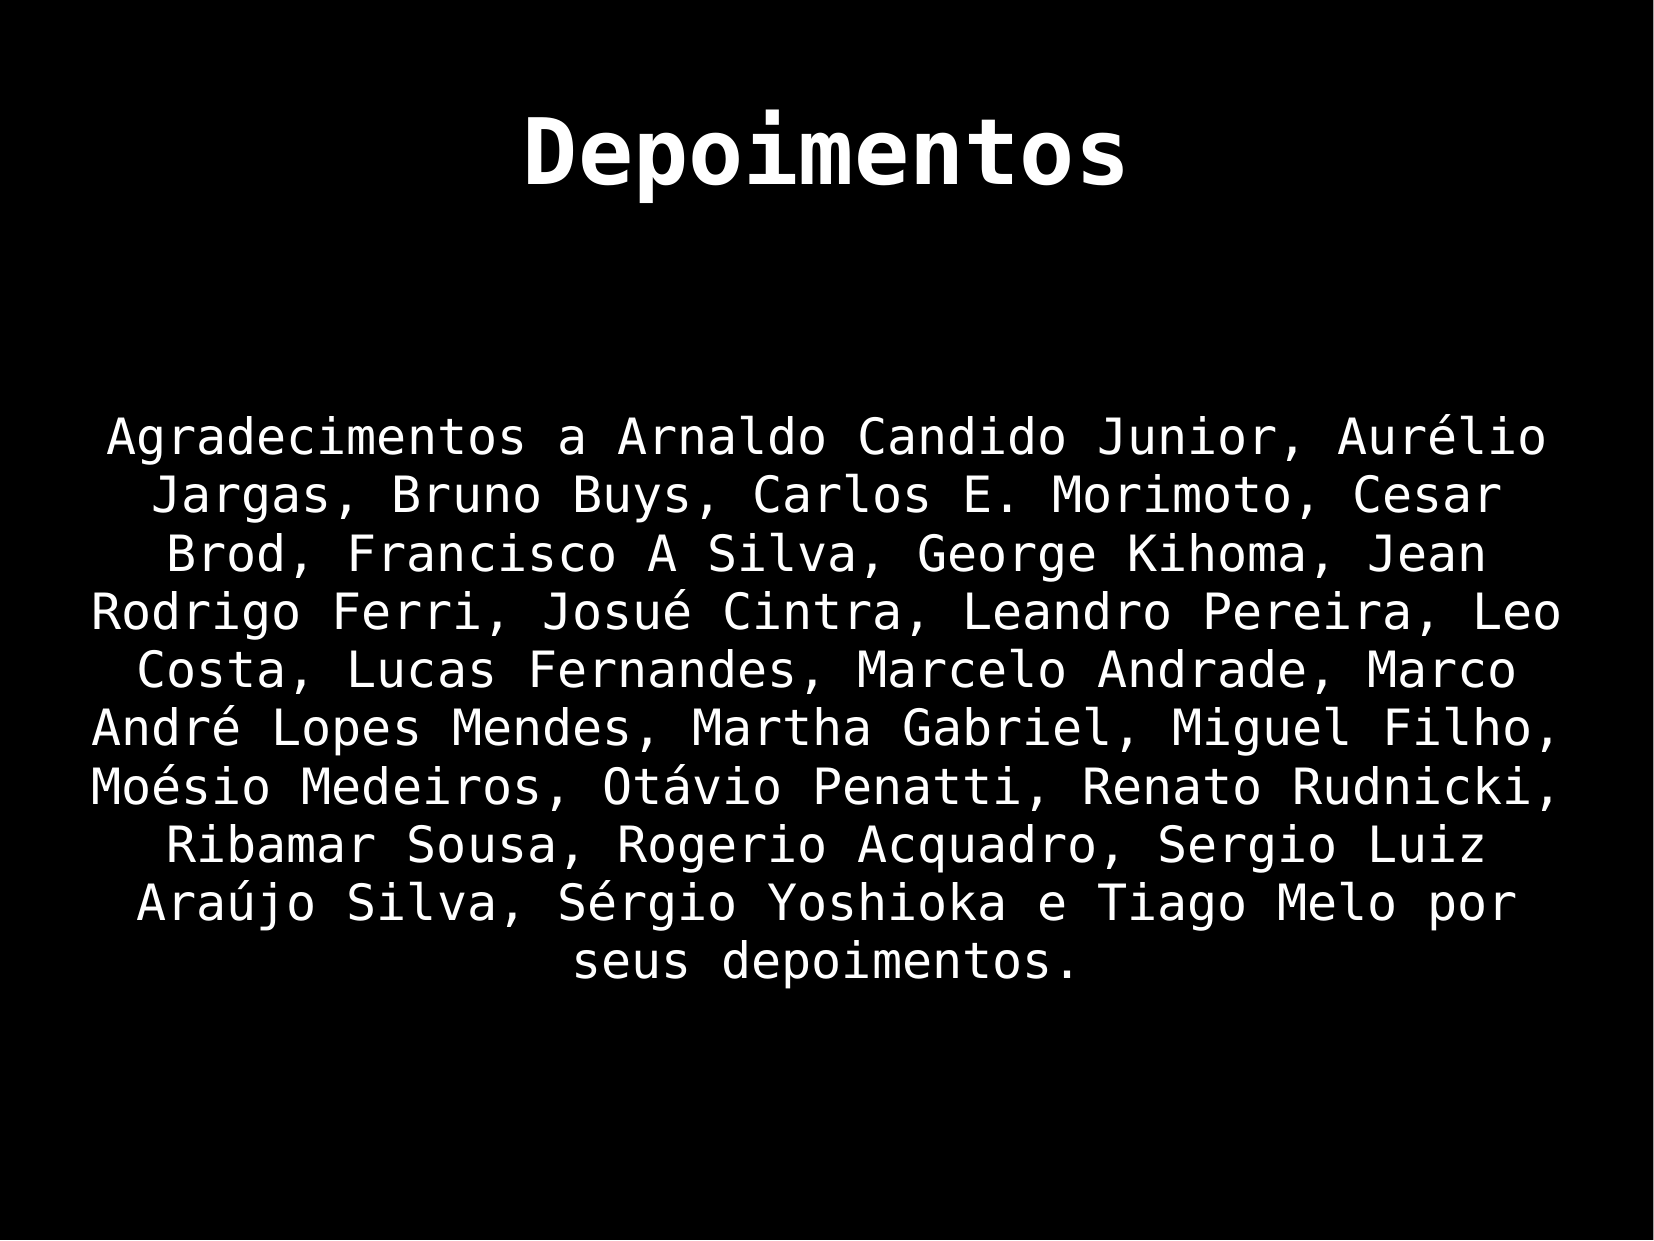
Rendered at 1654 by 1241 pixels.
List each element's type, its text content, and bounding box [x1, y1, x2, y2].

subtitle Agradecimentos a Arnaldo Candido Junior, Aurélio Jargas, Bruno Buys, Carlos E. Morimoto, Cesar Brod, Francisco A Silva, George Kihoma, Jean Rodrigo Ferri, Josué Cintra, Leandro Pereira, Leo Costa, Lucas Fernandes, Marcelo Andrade, Marco André Lopes Mendes, Martha Gabriel, Miguel Filho, Moésio Medeiros, Otávio Penatti, Renato Rudnicki, Ribamar Sousa, Rogerio Acquadro, Sergio Luiz Araújo Silva, Sérgio Yoshioka e Tiago Melo por seus depoimentos. [82, 408, 1571, 991]
title Depoimentos [82, 56, 1571, 250]
